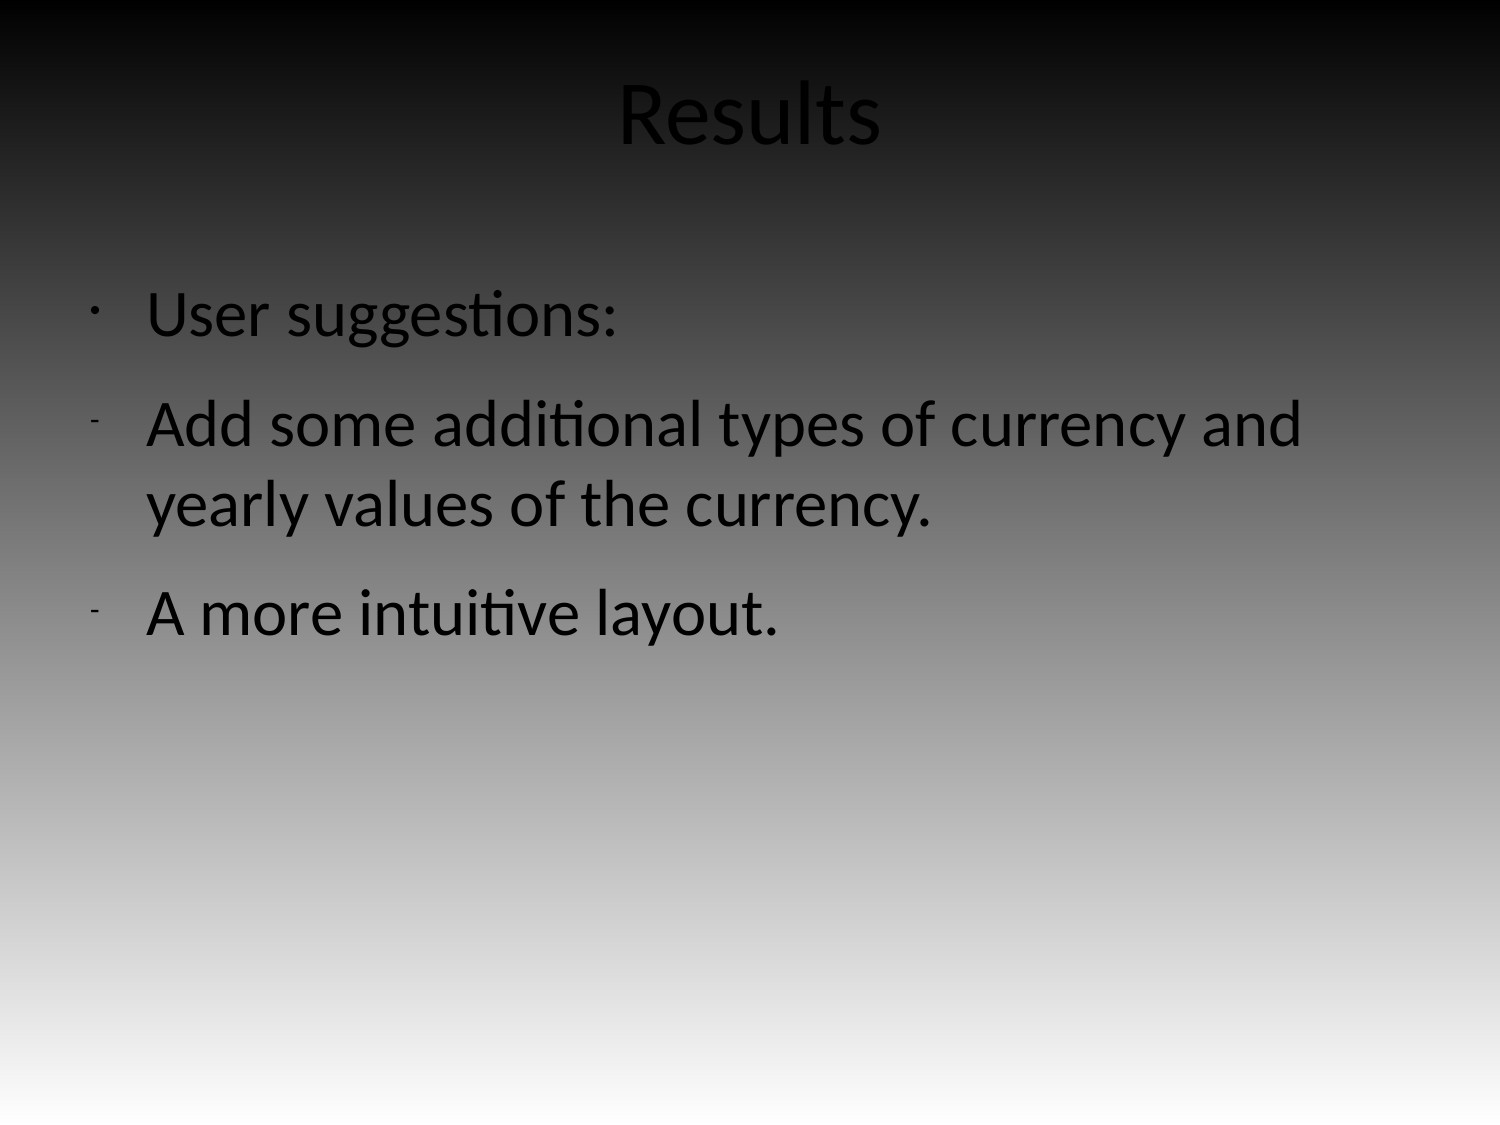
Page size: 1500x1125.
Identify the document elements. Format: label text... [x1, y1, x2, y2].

title Results [75, 45, 1425, 233]
list User suggestions: Add some additional types of currency and yearly values of the currency. A more intuitive layout. [75, 262, 1425, 1005]
